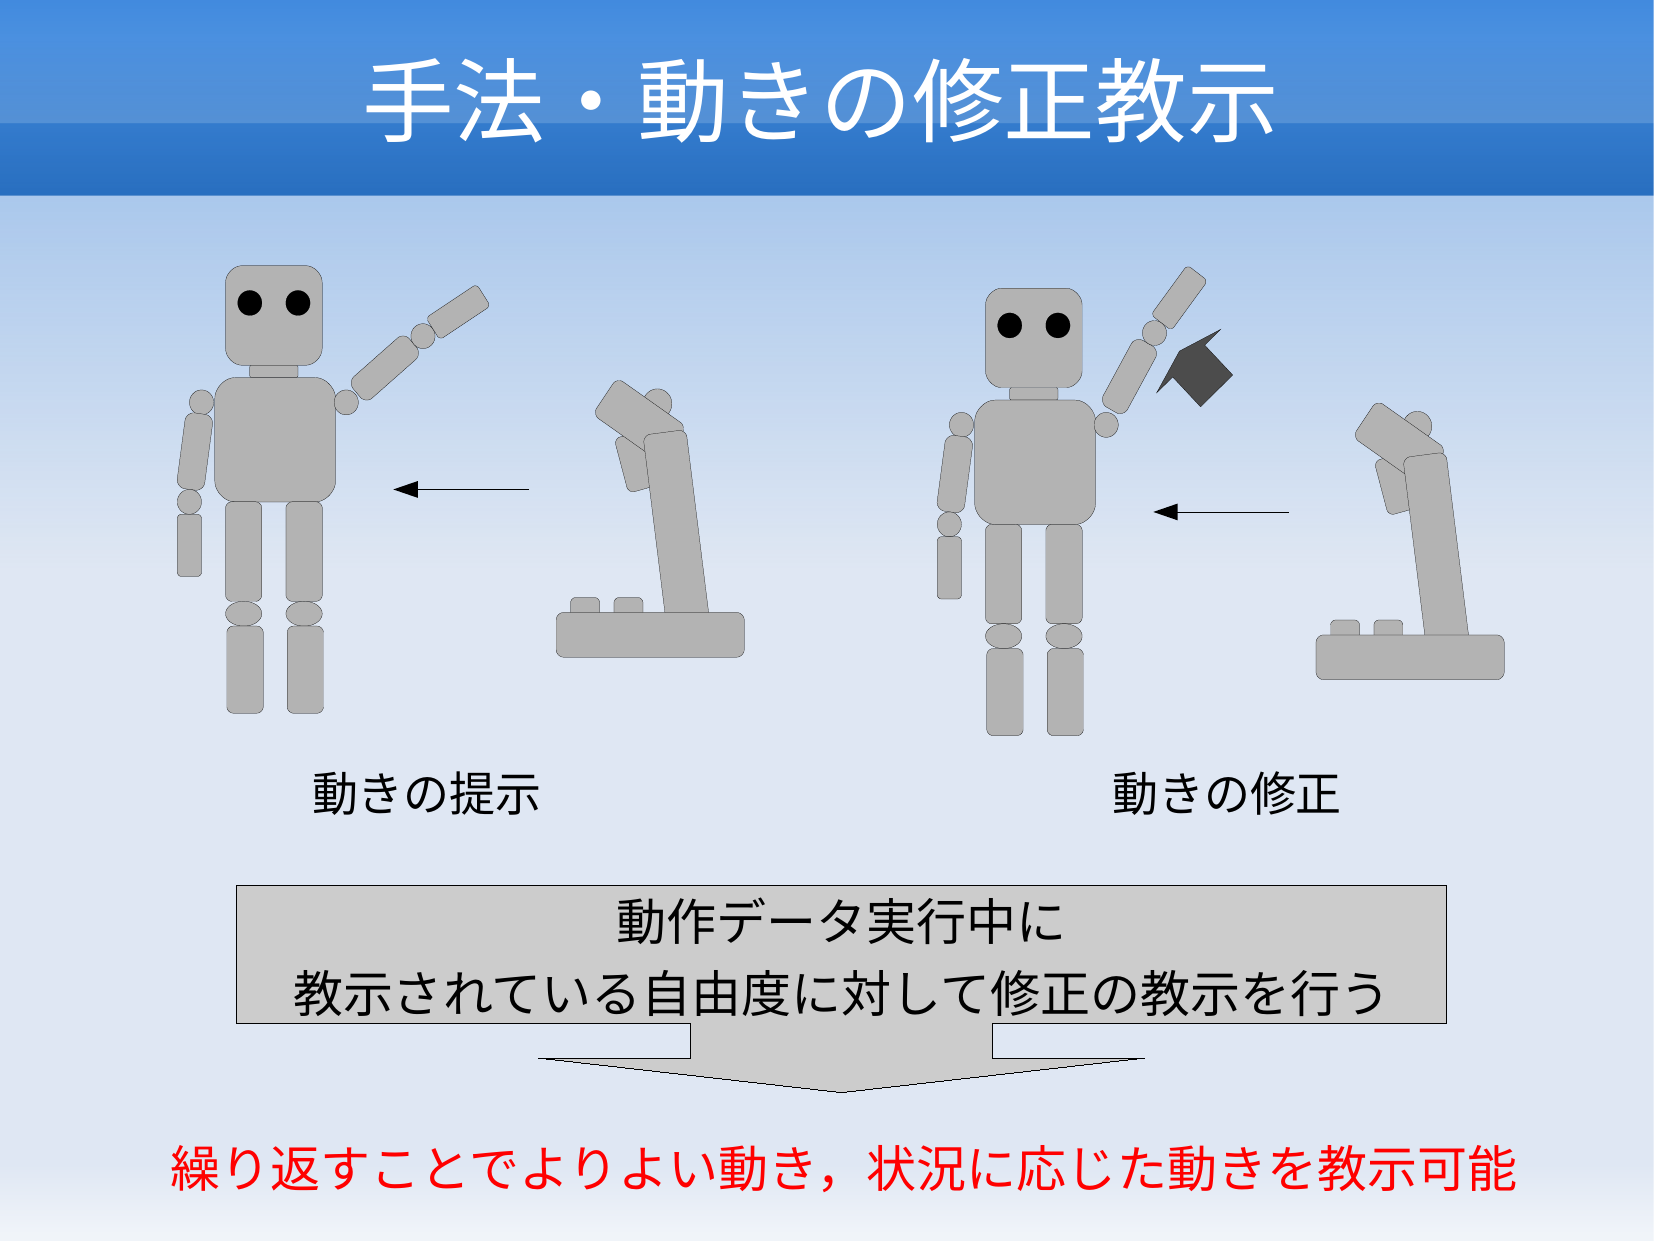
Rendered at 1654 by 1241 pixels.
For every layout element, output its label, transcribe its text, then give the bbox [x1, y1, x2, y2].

picture [0, 0, 1654, 1241]
title 手法・動きの修正教示 [76, 0, 1565, 208]
text_box 動作データ実行中に 教示されている自由度に対して修正の教示を行う [236, 885, 1447, 1093]
text_box 繰り返すことでよりよい動き，状況に応じた動きを教示可能 [155, 1122, 1536, 1187]
